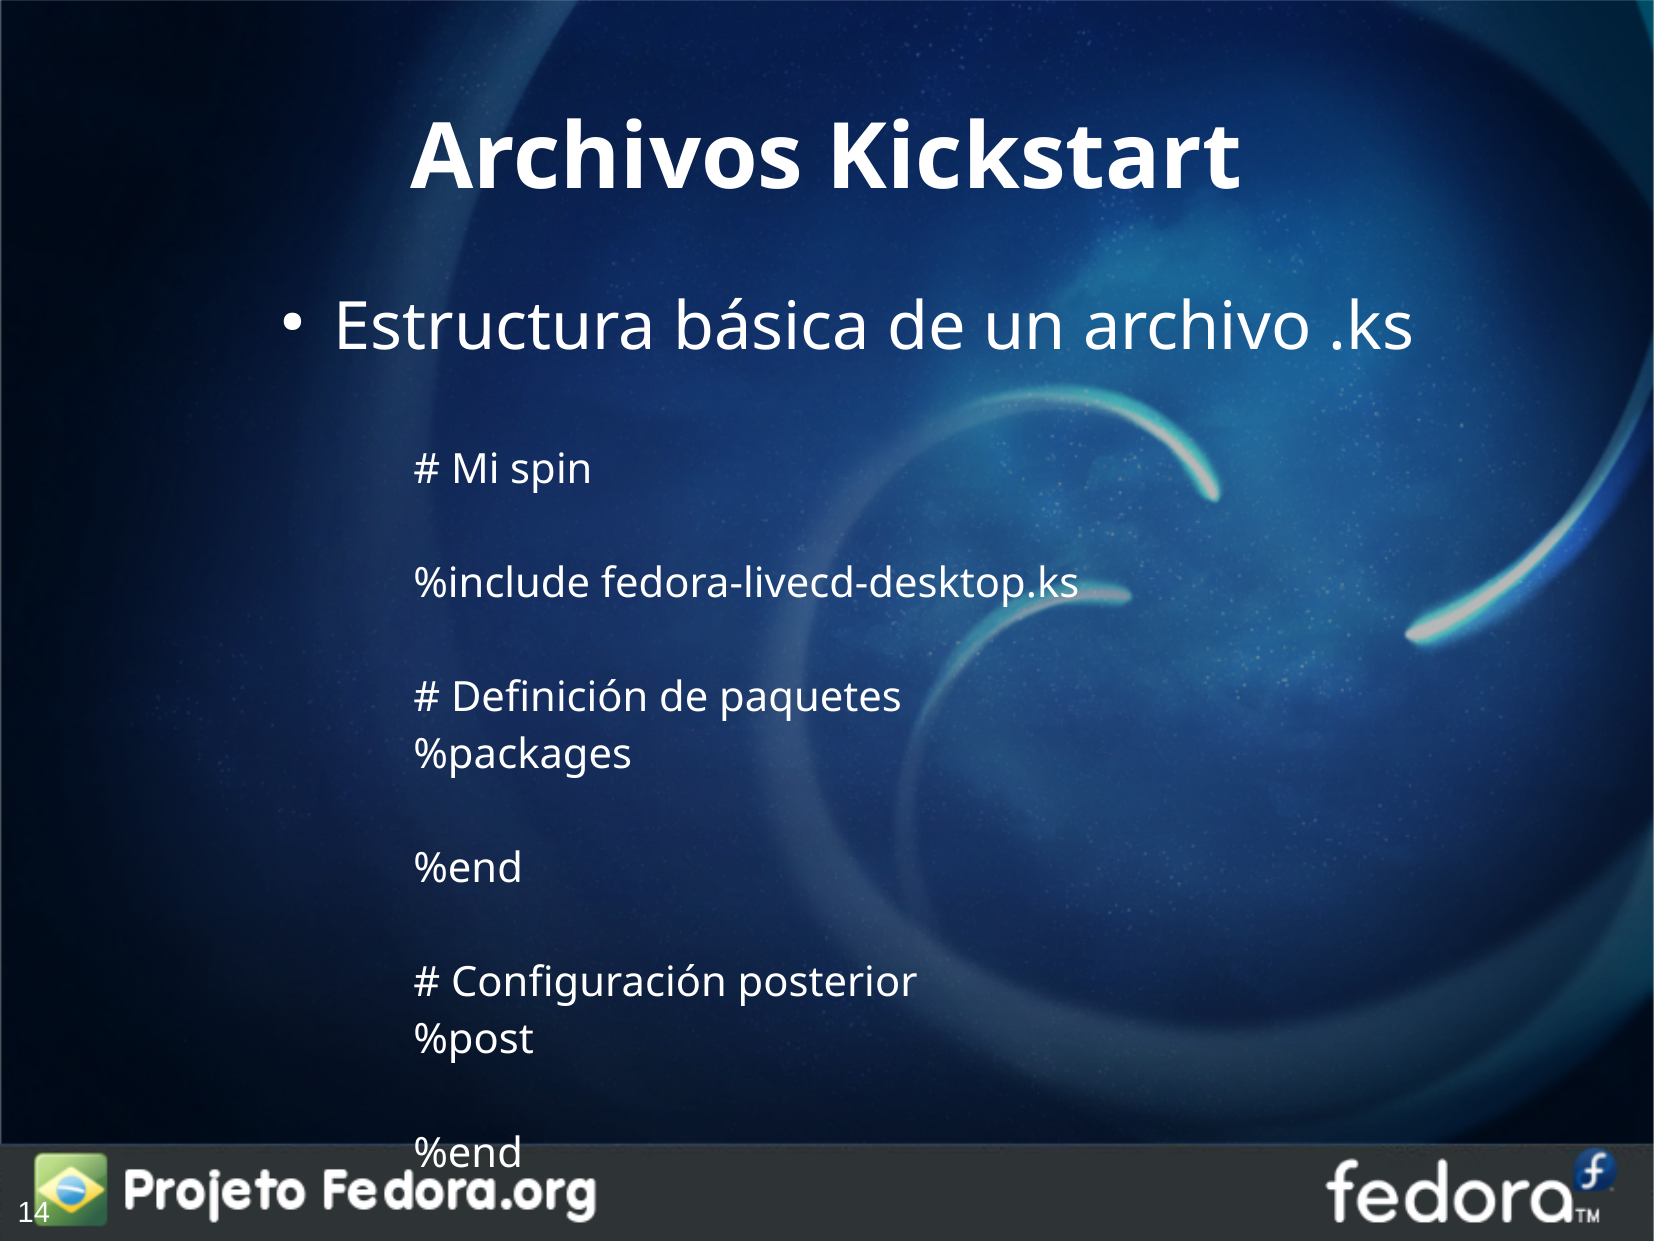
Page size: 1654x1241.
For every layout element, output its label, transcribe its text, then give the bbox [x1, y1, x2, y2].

list Estructura básica de un archivo .ks [262, 278, 1477, 434]
text_box # Mi spin %include fedora-livecd-desktop.ks # Definición de paquetes %packages %end # Configuración posterior %post %end [398, 431, 1255, 1123]
title Archivos Kickstart [82, 49, 1571, 257]
picture [0, 0, 1654, 1241]
